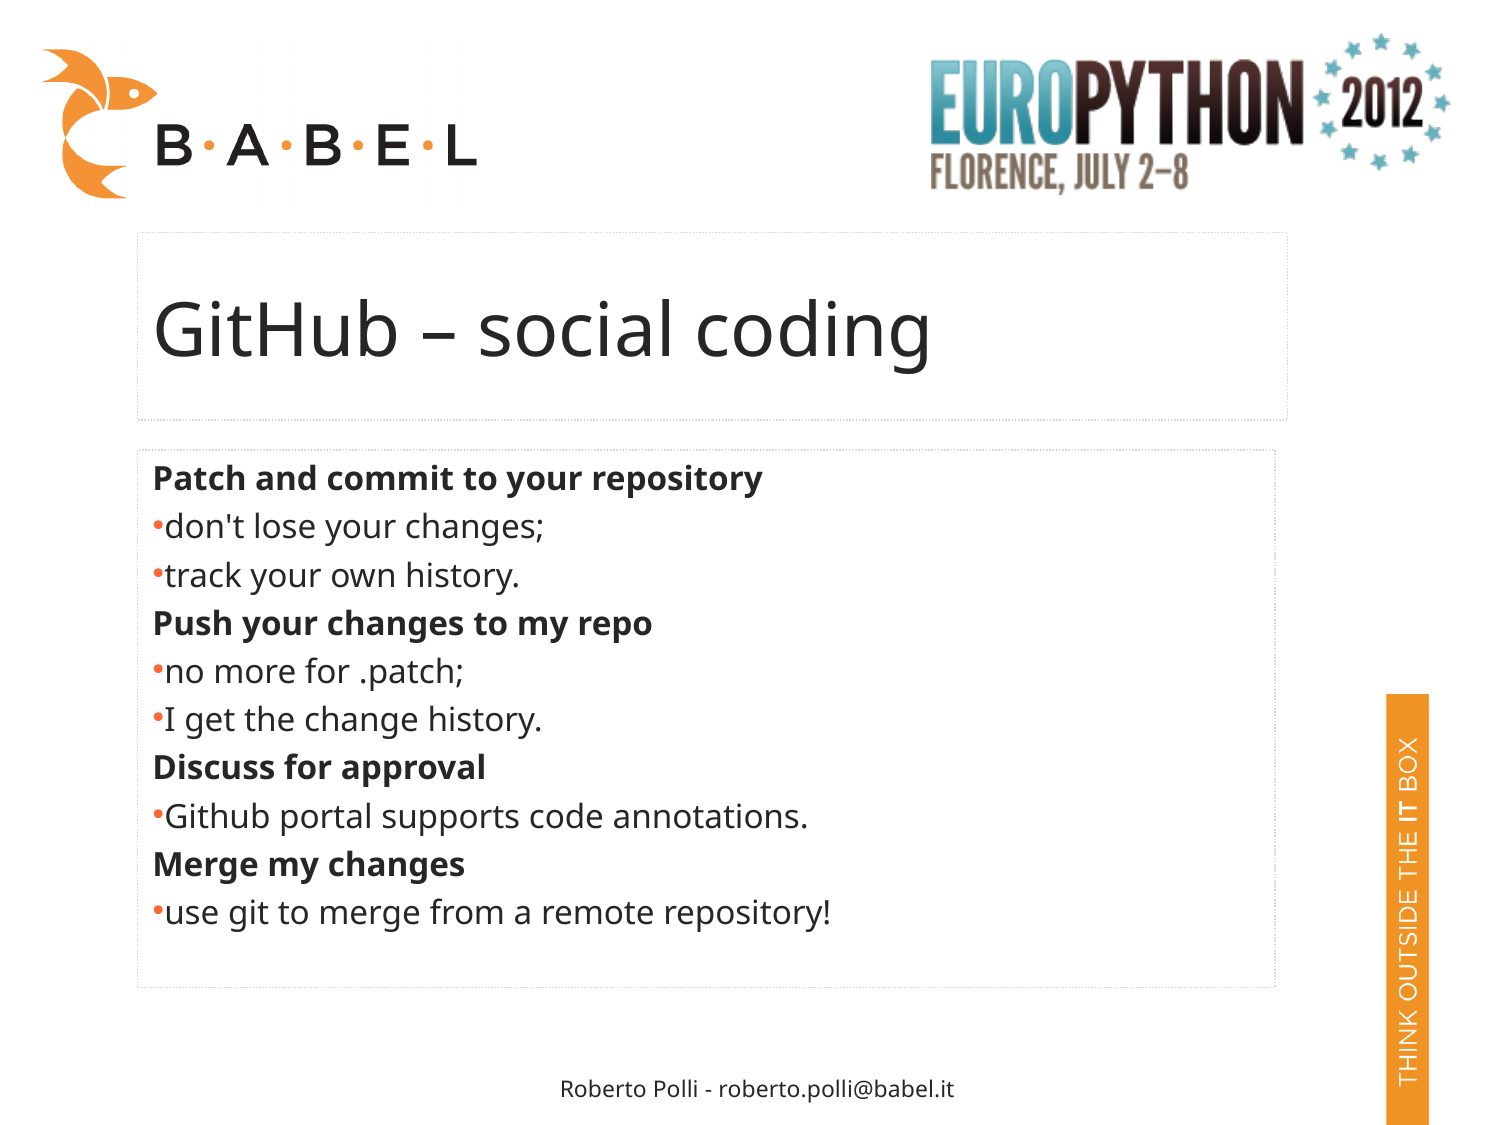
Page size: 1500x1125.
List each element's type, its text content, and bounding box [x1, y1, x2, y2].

picture [1379, 687, 1434, 1125]
title GitHub – social coding [137, 232, 1288, 421]
picture [931, 29, 1463, 207]
picture [37, 37, 515, 222]
list Patch and commit to your repository don't lose your changes; track your own history. Push your changes to my repo no more for .patch; I get the change history. Discuss for approval Github portal supports code annotations. Merge my changes use git to merge from a remote repository! [137, 450, 1276, 988]
